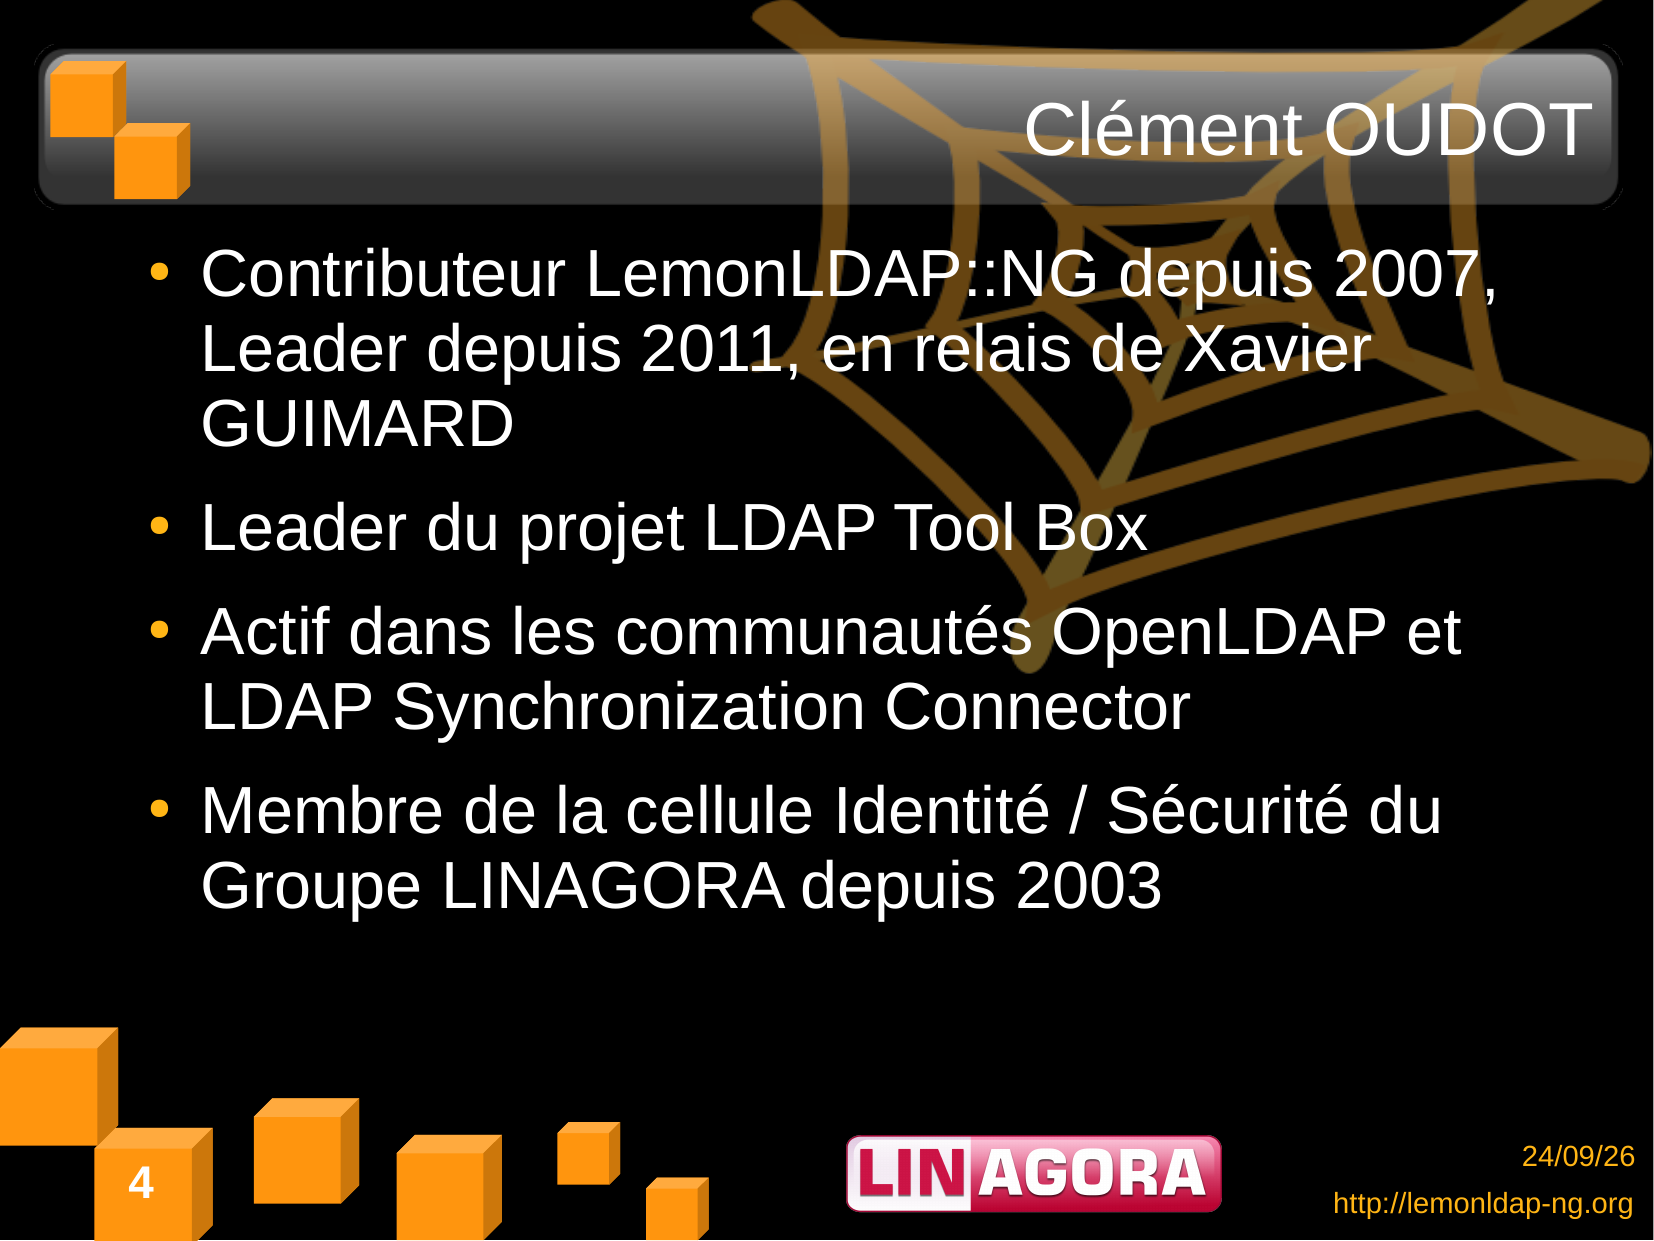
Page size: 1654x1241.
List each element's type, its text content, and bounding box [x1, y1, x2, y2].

title Clément OUDOT [194, 70, 1595, 189]
picture [838, 1121, 1229, 1241]
picture [33, 43, 749, 211]
list Contributeur LemonLDAP::NG depuis 2007, Leader depuis 2011, en relais de Xavier GUIMARD Leader du projet LDAP Tool Box Actif dans les communautés OpenLDAP et LDAP Synchronization Connector Membre de la cellule Identité / Sécurité du Groupe LINAGORA depuis 2003 [129, 236, 1619, 1055]
